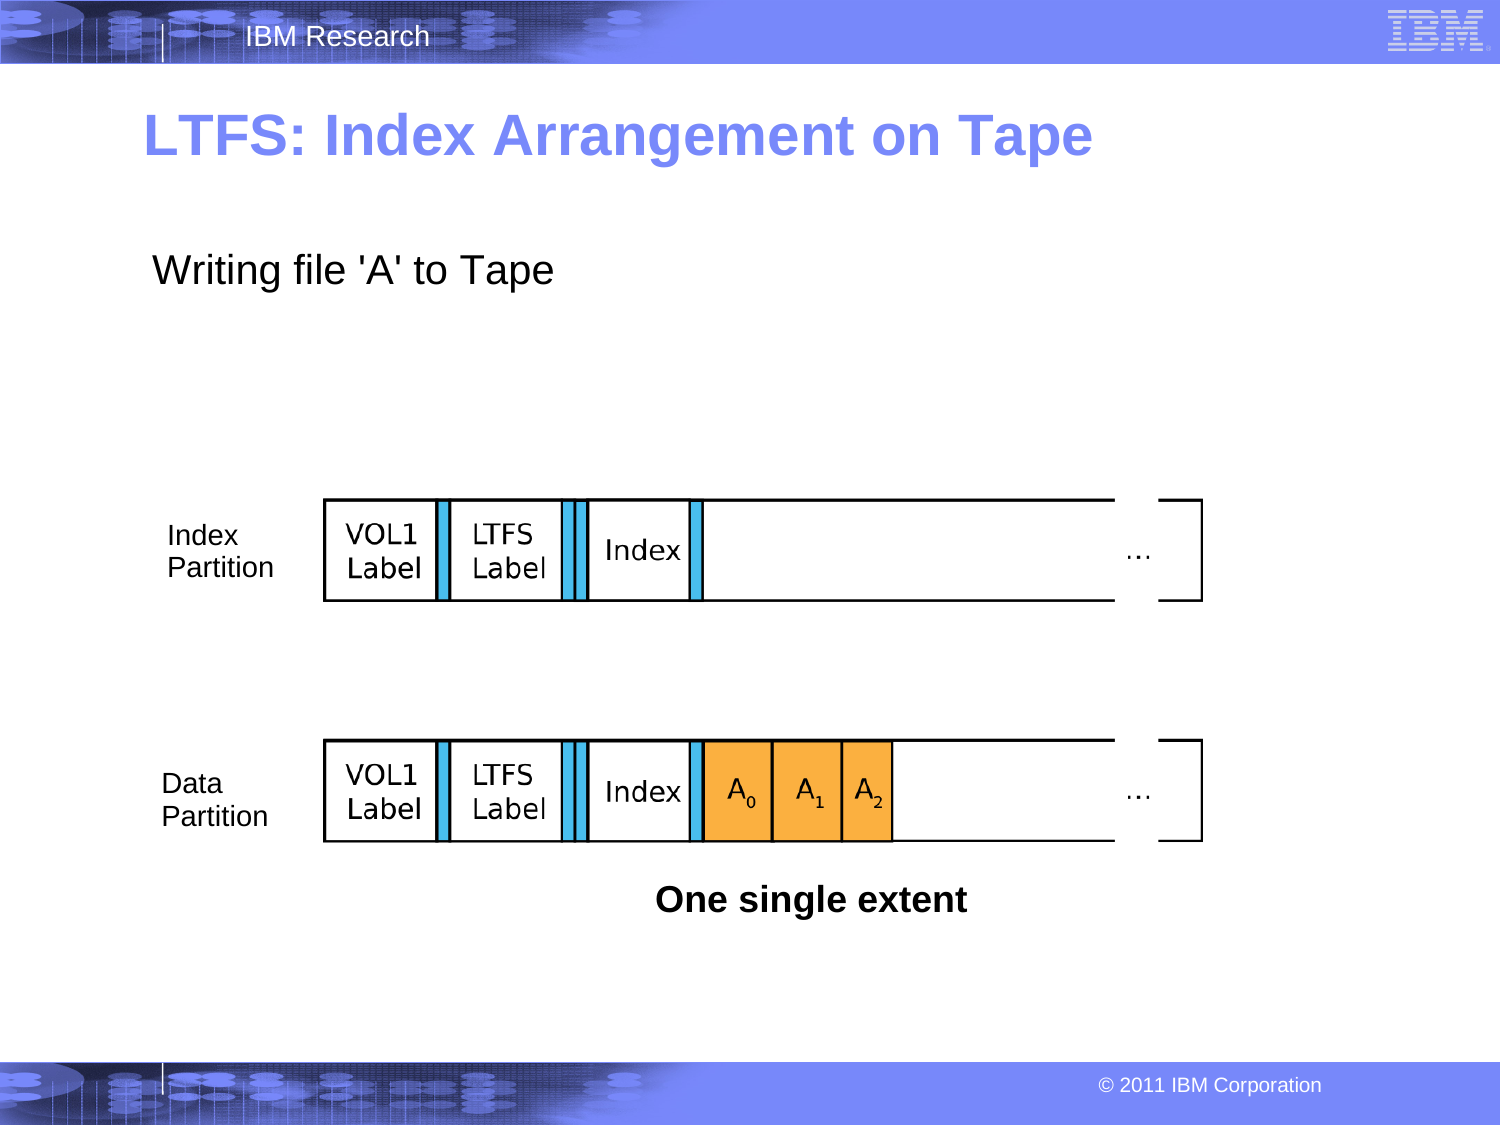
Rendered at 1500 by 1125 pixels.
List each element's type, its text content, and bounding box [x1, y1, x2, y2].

text_box One single extent [640, 870, 983, 928]
picture [0, 1063, 1500, 1125]
picture [323, 497, 1203, 847]
picture [1, 1, 1500, 63]
title LTFS: Index Arrangement on Tape [128, 87, 1480, 181]
text_box Index Partition [152, 511, 290, 592]
text_box Writing file 'A' to Tape [137, 239, 570, 301]
text_box Data Partition [146, 759, 284, 840]
